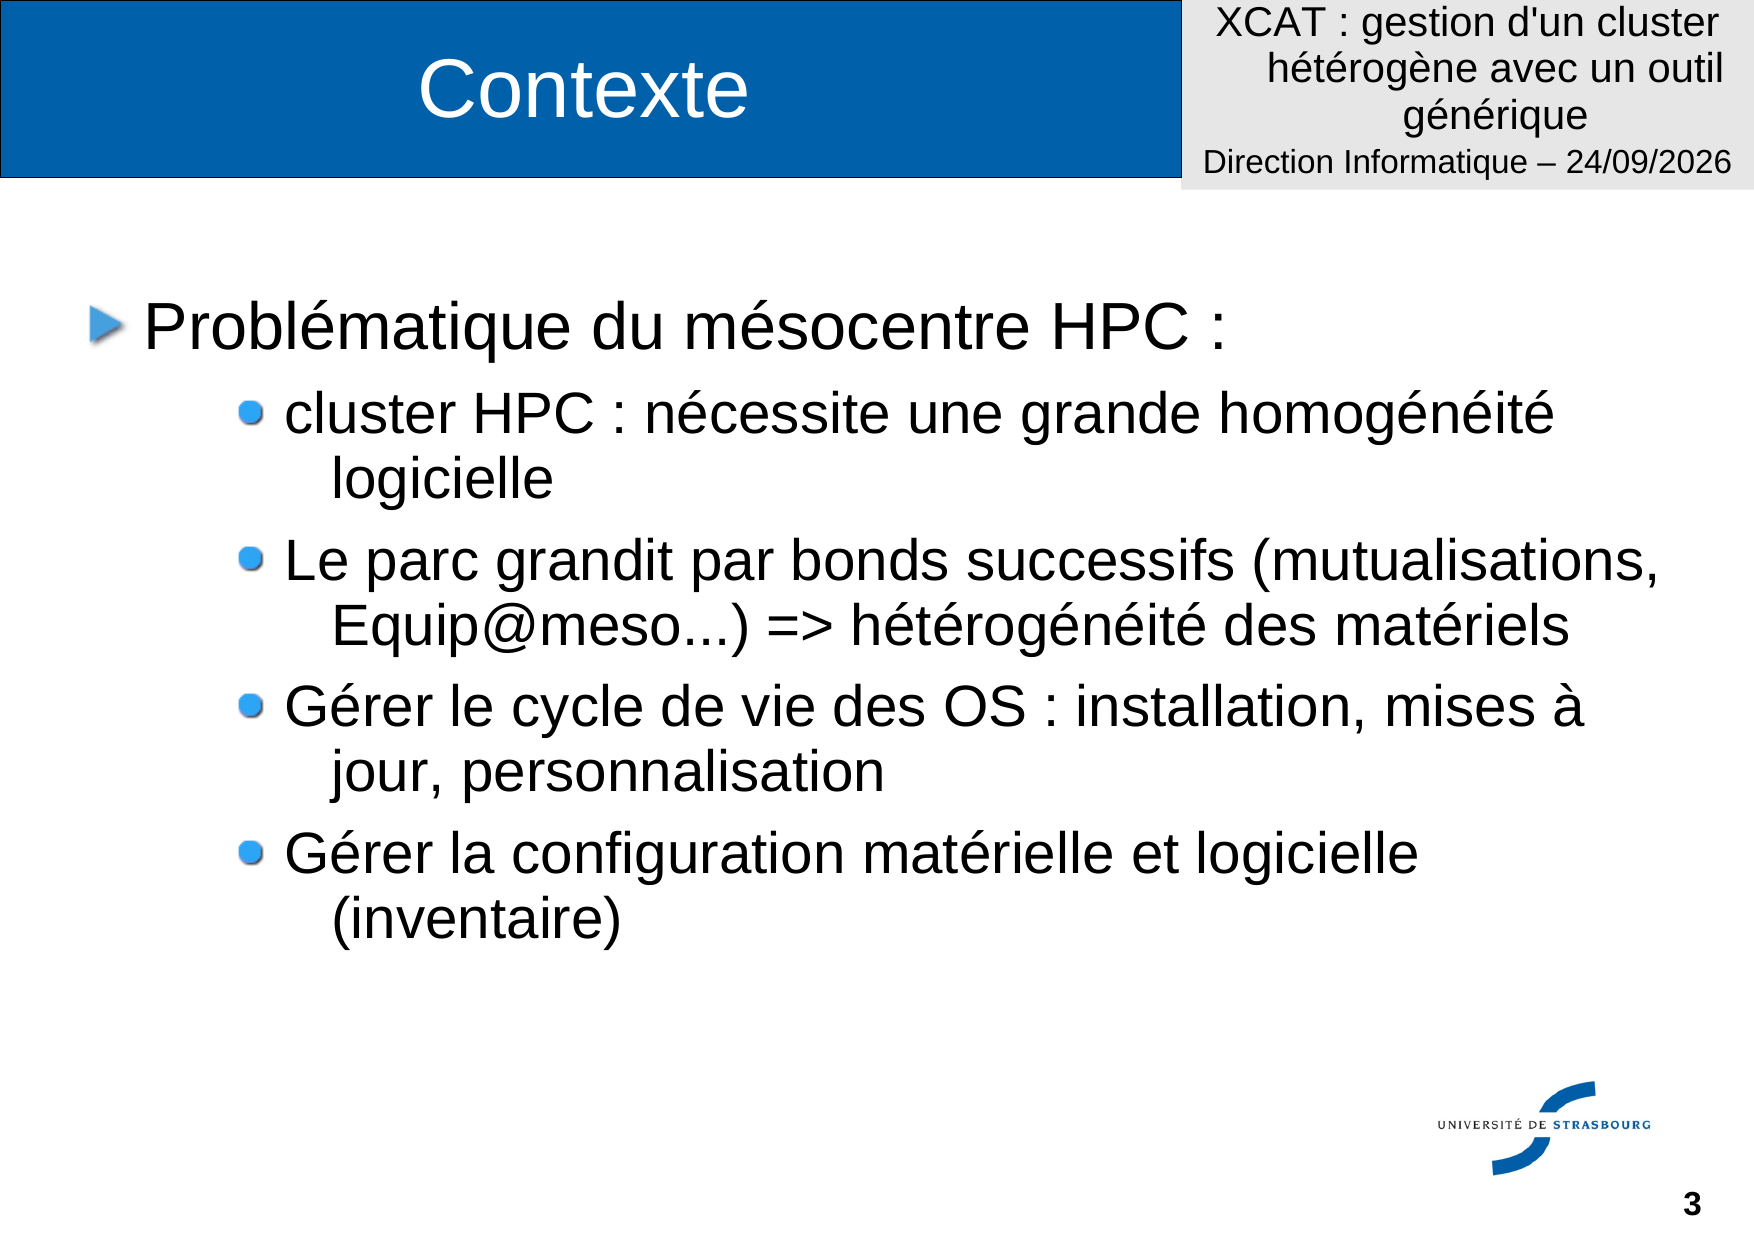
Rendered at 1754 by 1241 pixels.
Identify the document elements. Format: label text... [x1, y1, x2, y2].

picture [1381, 1033, 1707, 1223]
list Problématique du mésocentre HPC : cluster HPC : nécessite une grande homogénéité logicielle Le parc grandit par bonds successifs (mutualisations, Equip@meso...) => hétérogénéité des matériels Gérer le cycle de vie des OS : installation, mises à jour, personnalisation Gérer la configuration matérielle et logicielle (inventaire) [87, 289, 1666, 1108]
title Contexte [0, 0, 1169, 178]
